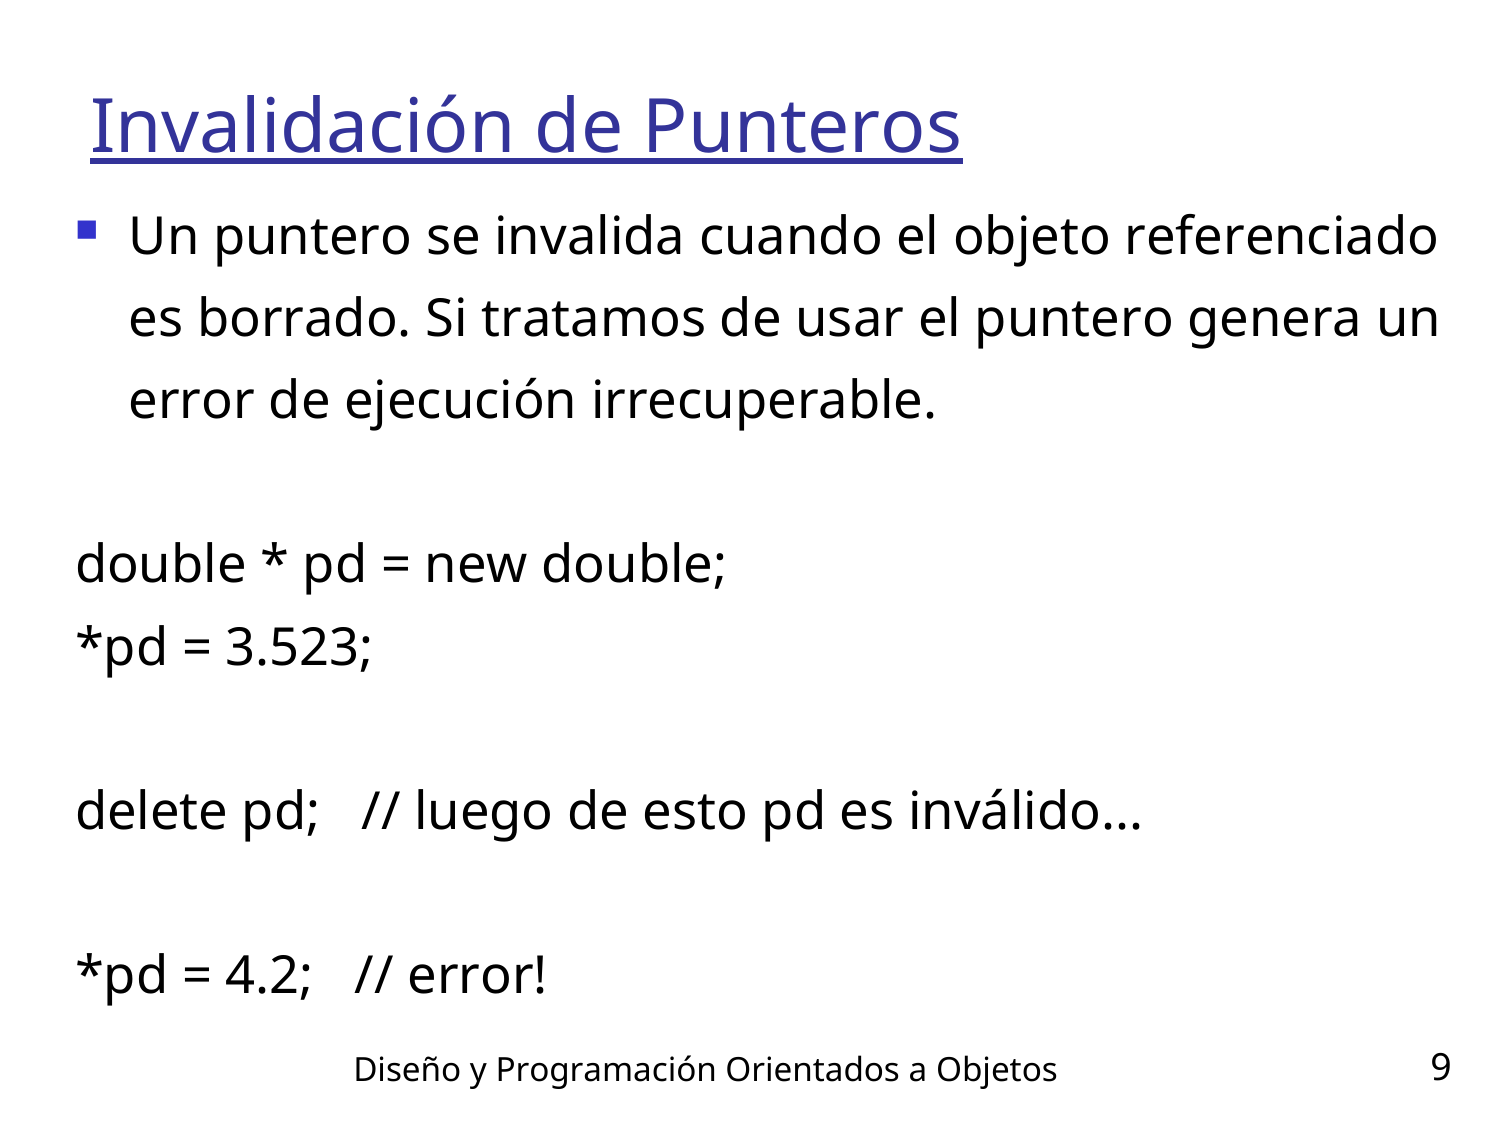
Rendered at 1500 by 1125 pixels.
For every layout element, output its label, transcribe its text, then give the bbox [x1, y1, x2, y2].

list Un puntero se invalida cuando el objeto referenciado es borrado. Si tratamos de usar el puntero genera un error de ejecución irrecuperable. double * pd = new double; *pd = 3.523; delete pd; // luego de esto pd es inválido... *pd = 4.2; // error! [75, 187, 1462, 1013]
title Invalidación de Punteros [75, 19, 1466, 182]
